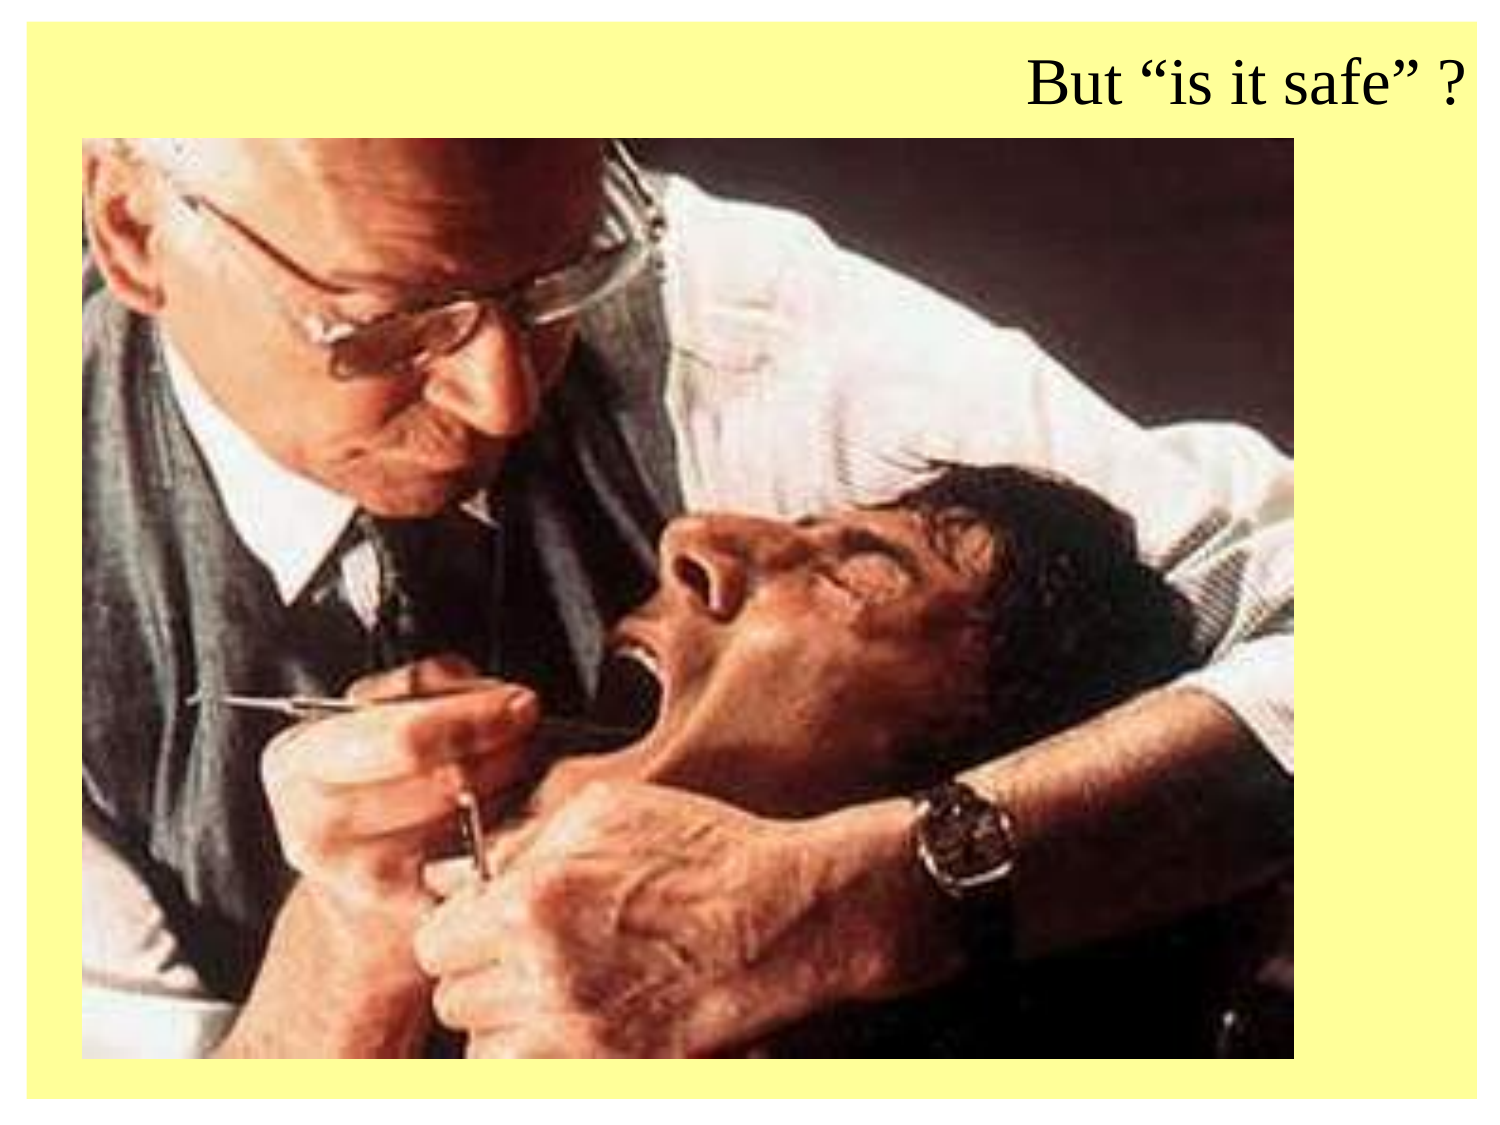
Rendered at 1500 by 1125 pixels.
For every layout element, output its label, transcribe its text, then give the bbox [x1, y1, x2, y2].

picture [82, 138, 1294, 1060]
title But “is it safe” ? [307, 22, 1469, 208]
